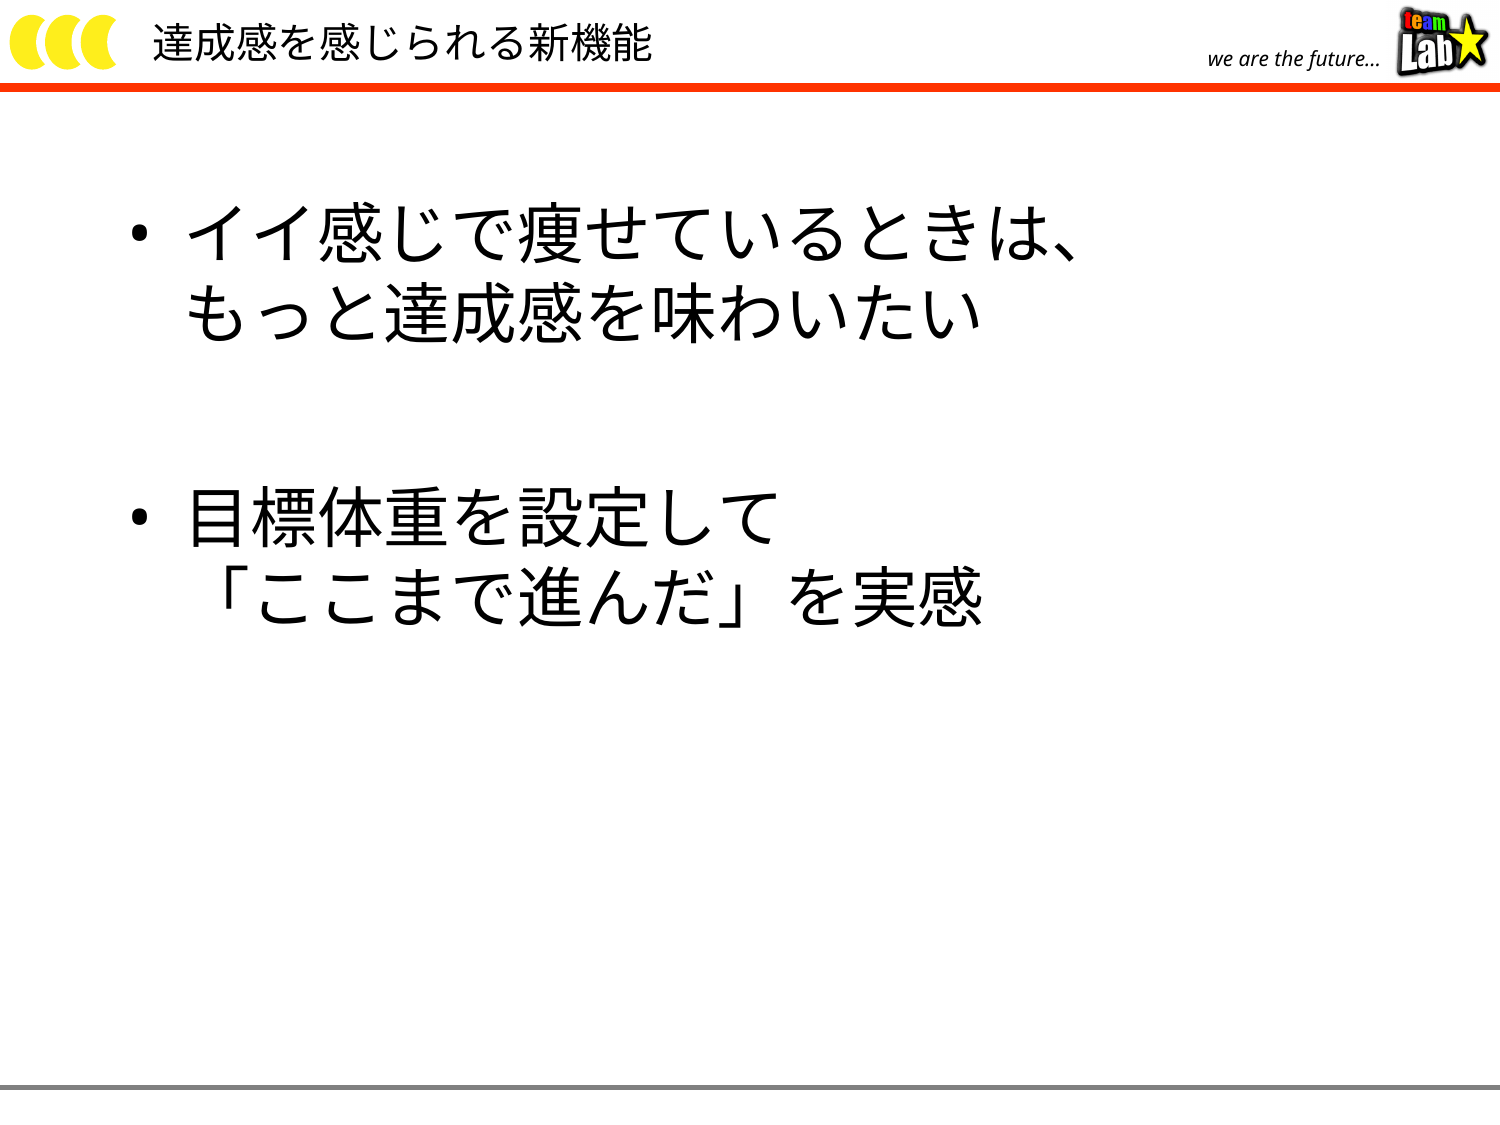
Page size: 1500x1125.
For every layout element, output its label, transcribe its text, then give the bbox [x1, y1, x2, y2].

list イイ感じで痩せているときは、 もっと達成感を味わいたい 目標体重を設定して 「ここまで進んだ」を実感 [112, 184, 1388, 1000]
title 達成感を感じられる新機能 [137, 9, 925, 75]
picture [1386, 0, 1499, 83]
